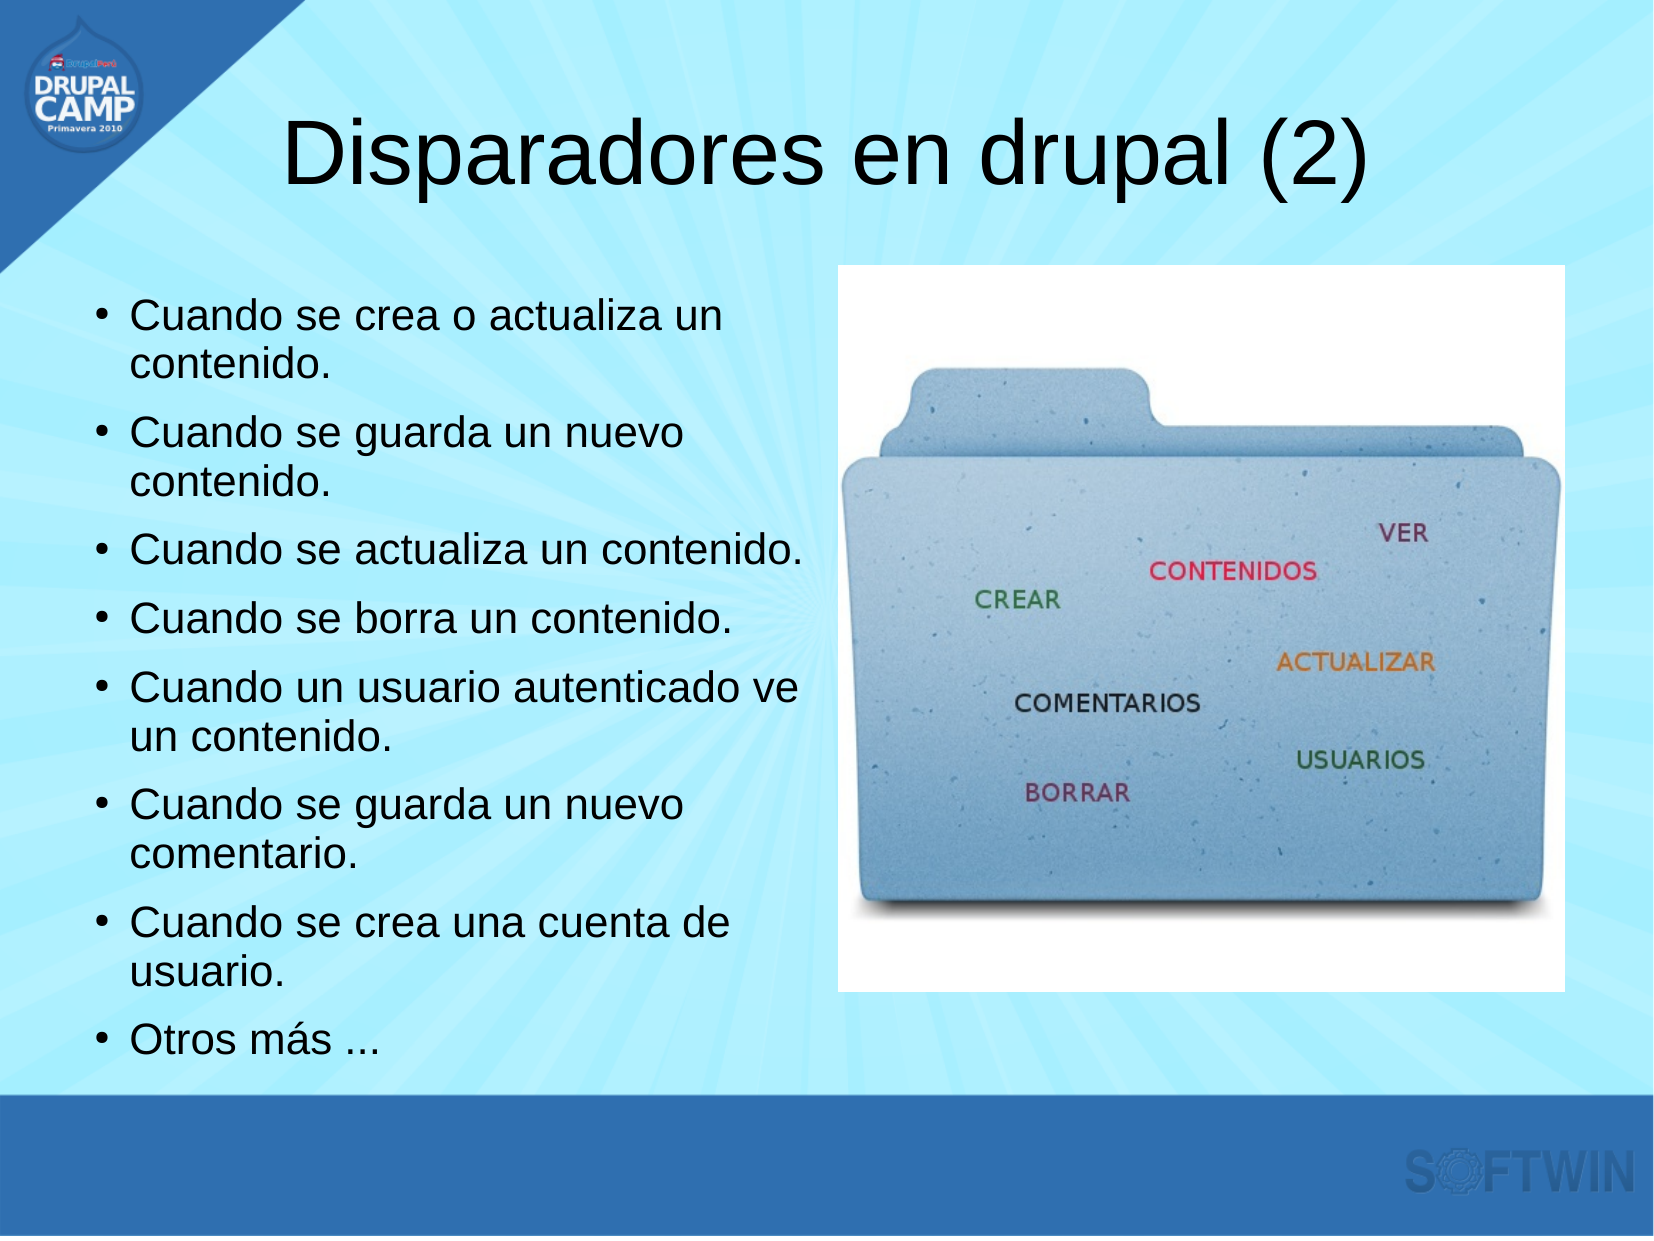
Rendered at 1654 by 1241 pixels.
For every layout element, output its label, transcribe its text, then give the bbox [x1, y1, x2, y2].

list Cuando se crea o actualiza un contenido. Cuando se guarda un nuevo contenido. Cuando se actualiza un contenido. Cuando se borra un contenido. Cuando un usuario autenticado ve un contenido. Cuando se guarda un nuevo comentario. Cuando se crea una cuenta de usuario. Otros más ... [82, 290, 809, 1109]
title Disparadores en drupal (2) [82, 56, 1571, 250]
picture [0, 0, 1654, 1236]
